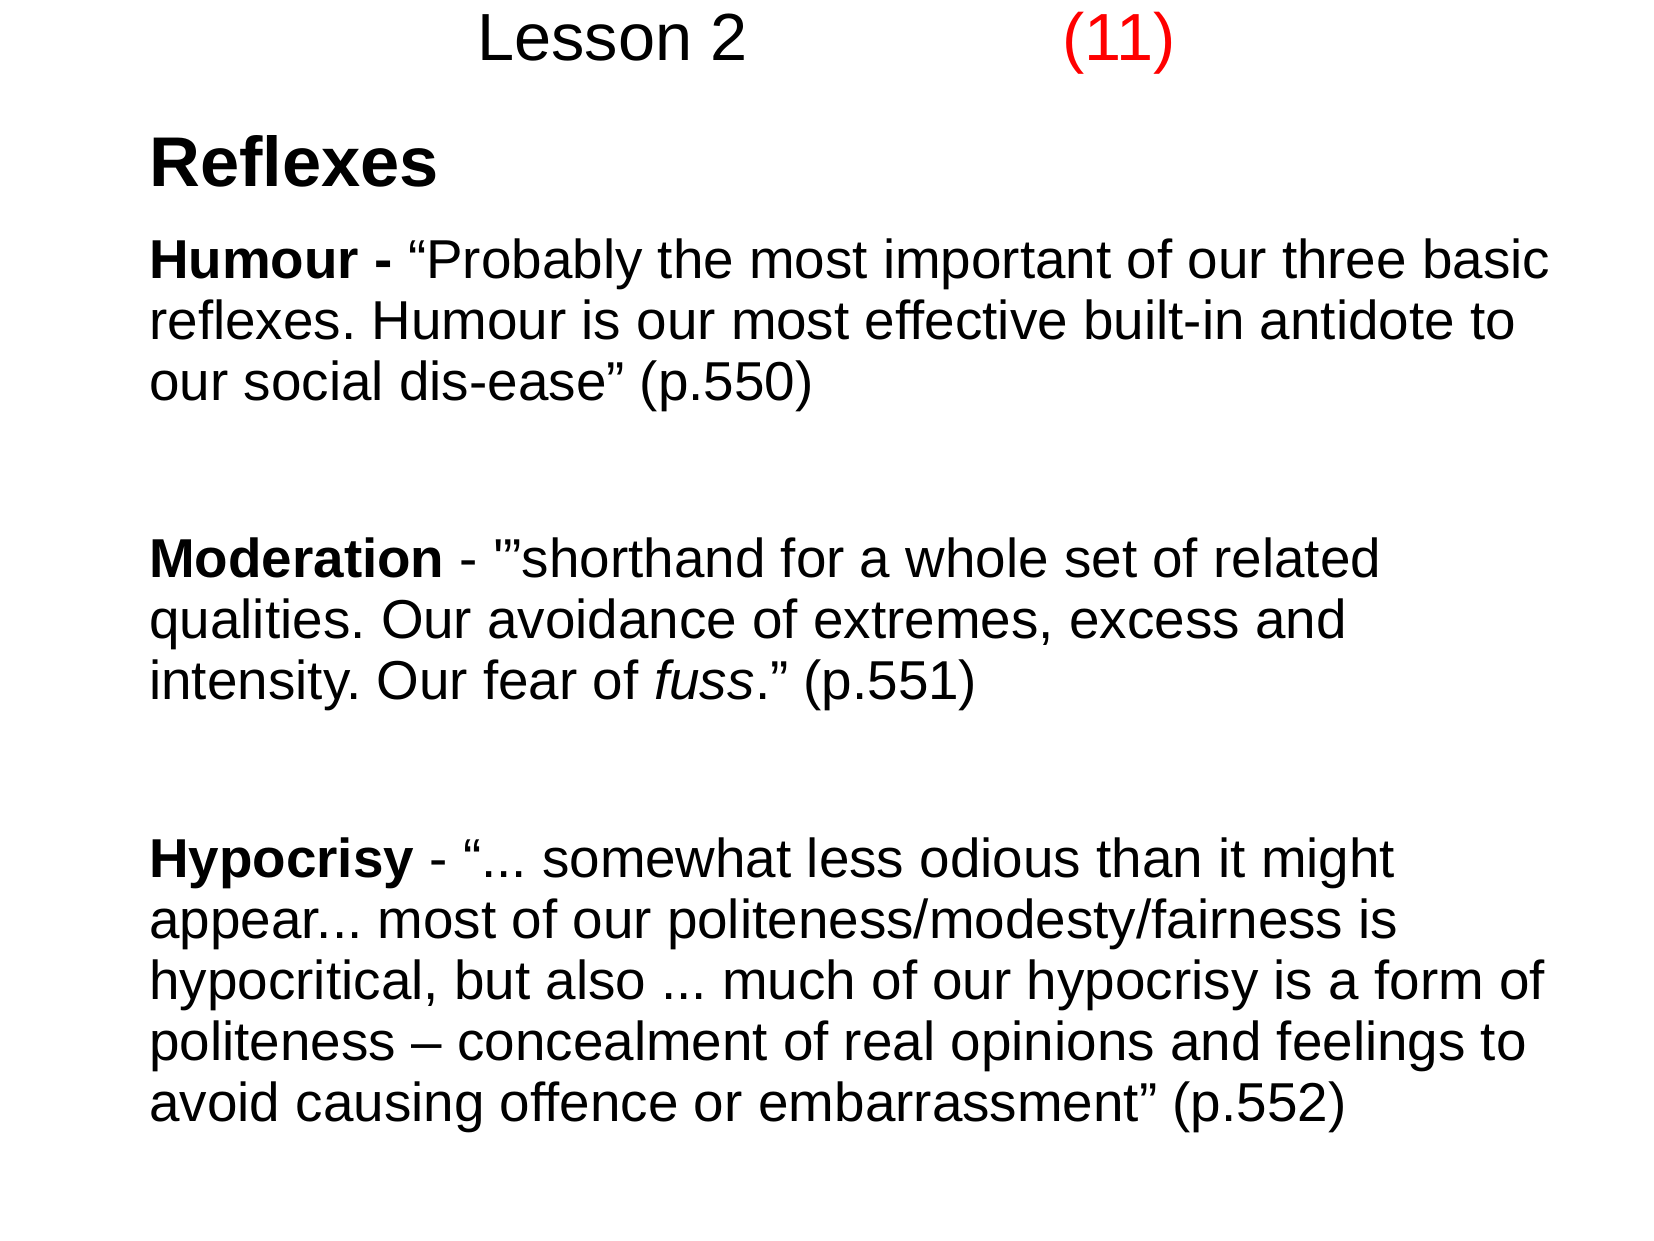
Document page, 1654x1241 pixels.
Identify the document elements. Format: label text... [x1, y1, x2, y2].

title Lesson 2 (11) [82, 0, 1571, 75]
list Reflexes Humour - “Probably the most important of our three basic reflexes. Humour is our most effective built-in antidote to our social dis-ease” (p.550) Moderation - '”shorthand for a whole set of related qualities. Our avoidance of extremes, excess and intensity. Our fear of fuss.” (p.551) Hypocrisy - “... somewhat less odious than it might appear... most of our politeness/modesty/fairness is hypocritical, but also ... much of our hypocrisy is a form of politeness – concealment of real opinions and feelings to avoid causing offence or embarrassment” (p.552) [82, 122, 1571, 1136]
